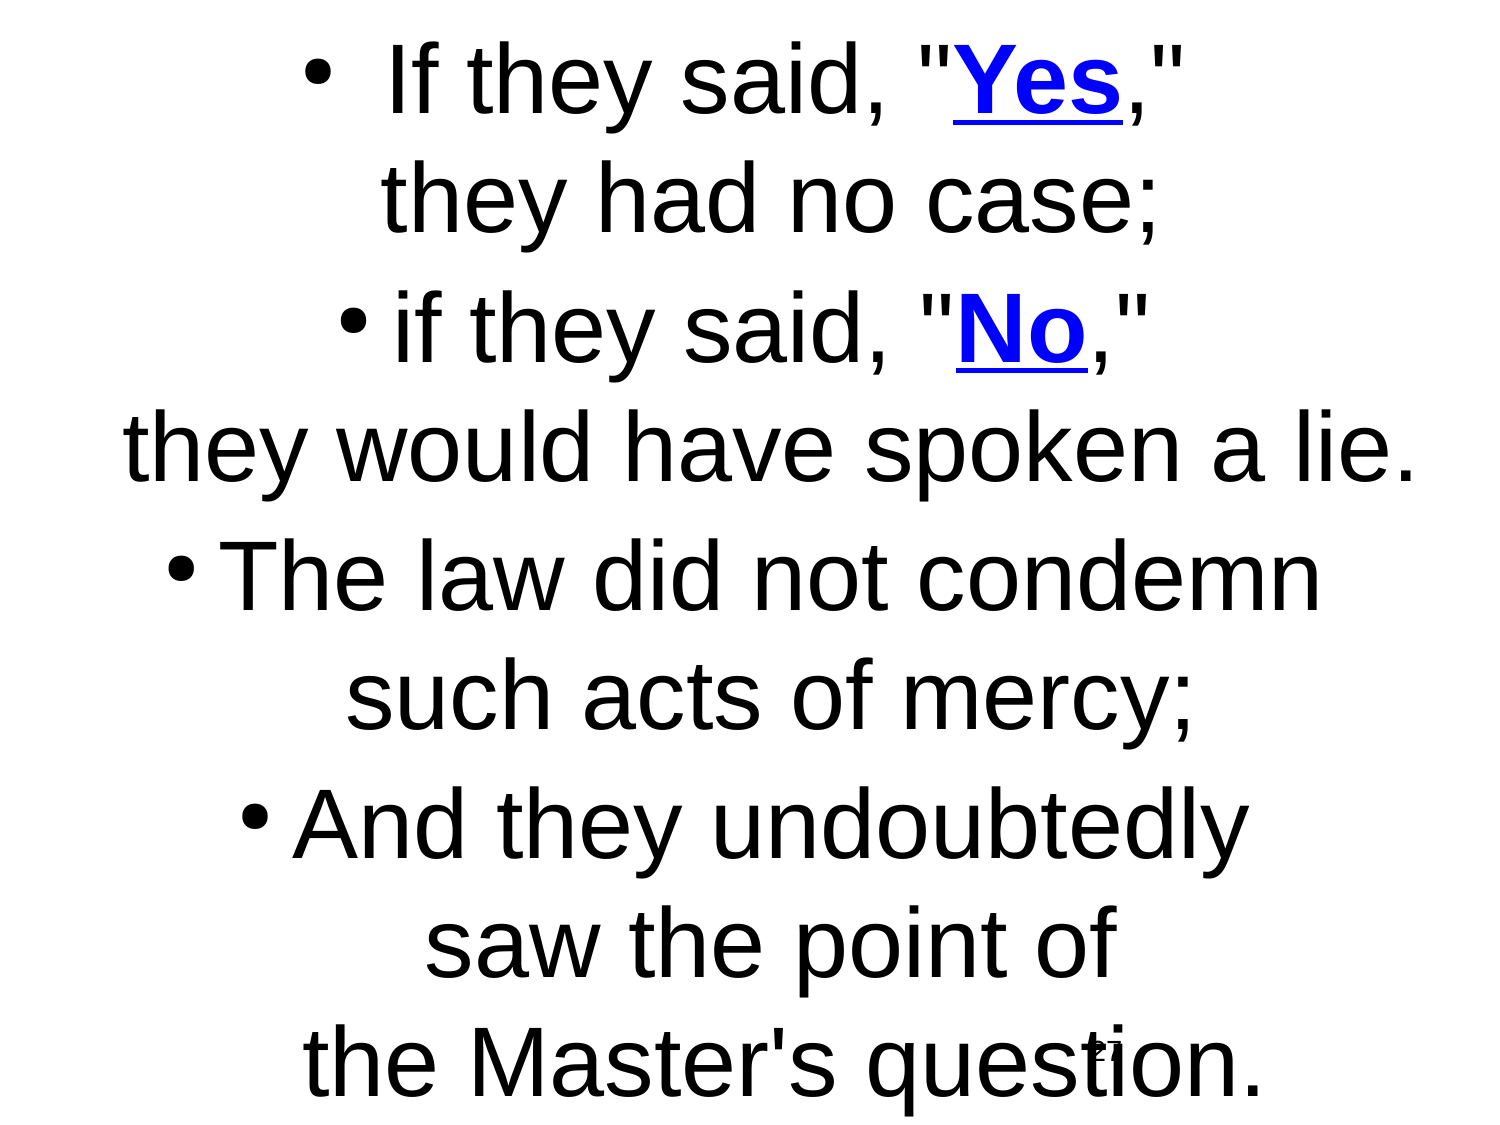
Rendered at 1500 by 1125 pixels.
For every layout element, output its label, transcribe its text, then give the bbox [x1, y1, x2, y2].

list If they said, "Yes," they had no case; if they said, "No," they would have spoken a lie. The law did not condemn such acts of mercy; And they undoubtedly saw the point of the Master's question. [15, 15, 1486, 1125]
